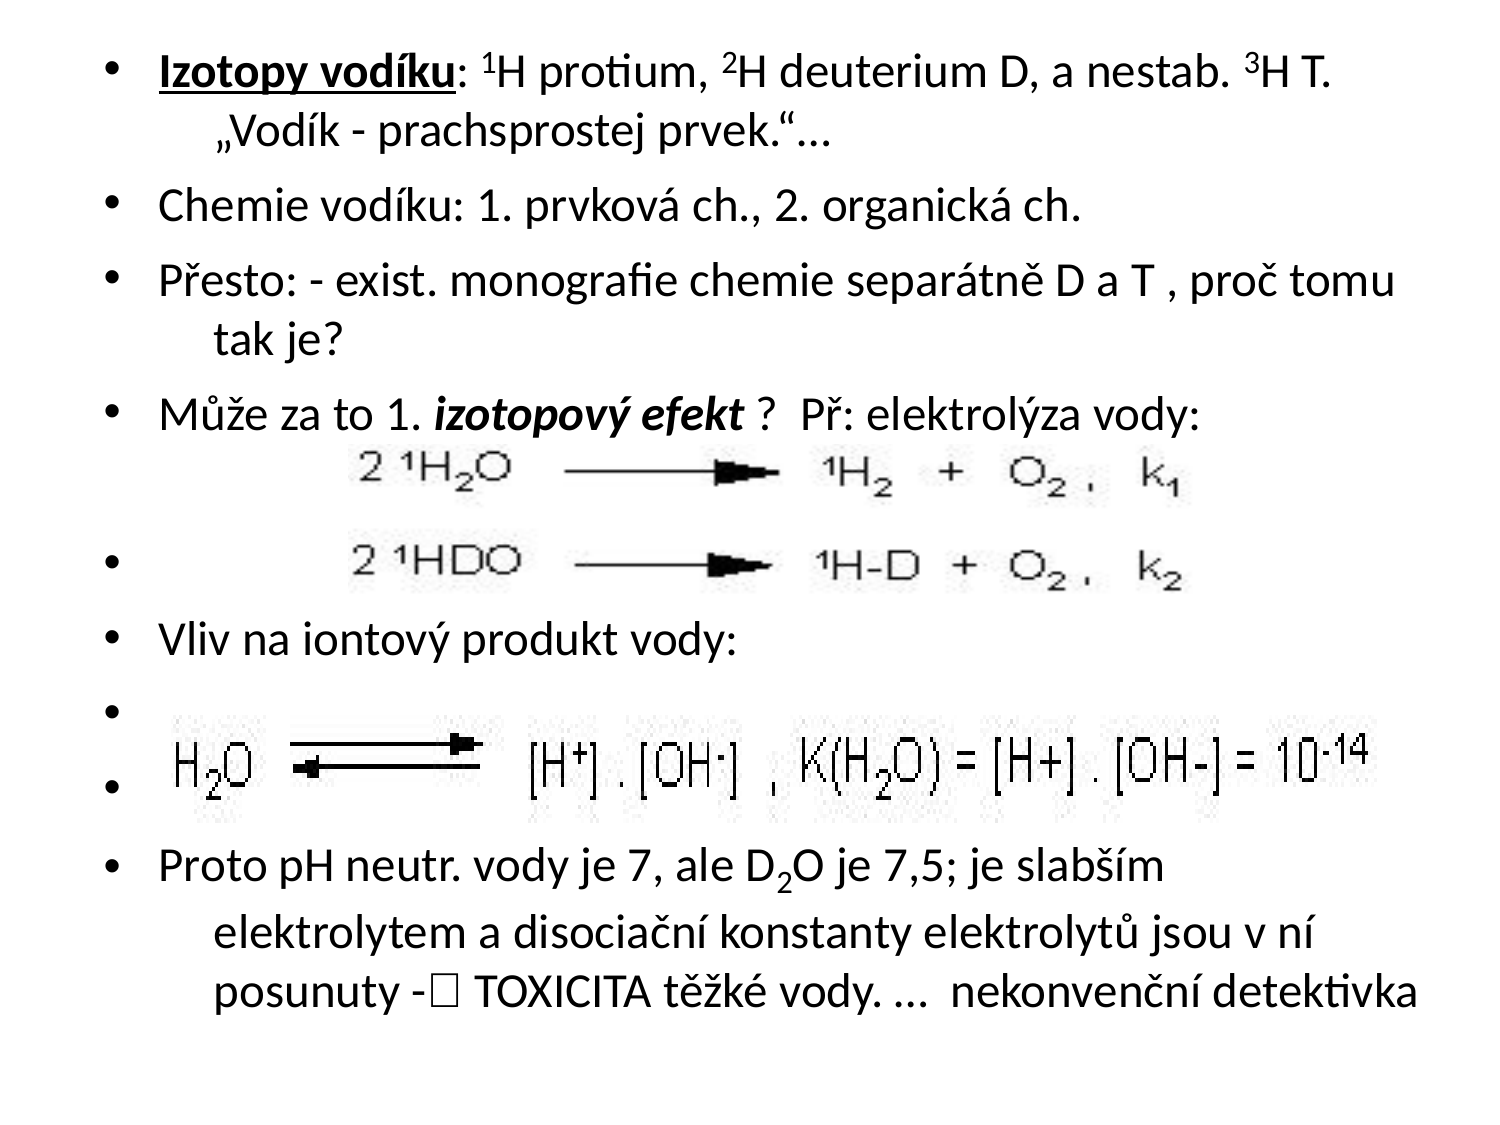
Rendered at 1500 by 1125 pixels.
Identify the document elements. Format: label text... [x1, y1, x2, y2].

picture [348, 444, 1199, 610]
list Izotopy vodíku: 1H protium, 2H deuterium D, a nestab. 3H T. „Vodík - prachsprostej prvek.“… Chemie vodíku: 1. prvková ch., 2. organická ch. Přesto: - exist. monografie chemie separátně D a T , proč tomu tak je? Může za to 1. izotopový efekt ? Př: elektrolýza vody: Vliv na iontový produkt vody: Proto pH neutr. vody je 7, ale D2O je 7,5; je slabším elektrolytem a disociační konstanty elektrolytů jsou v ní posunuty - TOXICITA těžké vody. … nekonvenční detektivka [88, 30, 1439, 1088]
picture [171, 716, 1377, 832]
